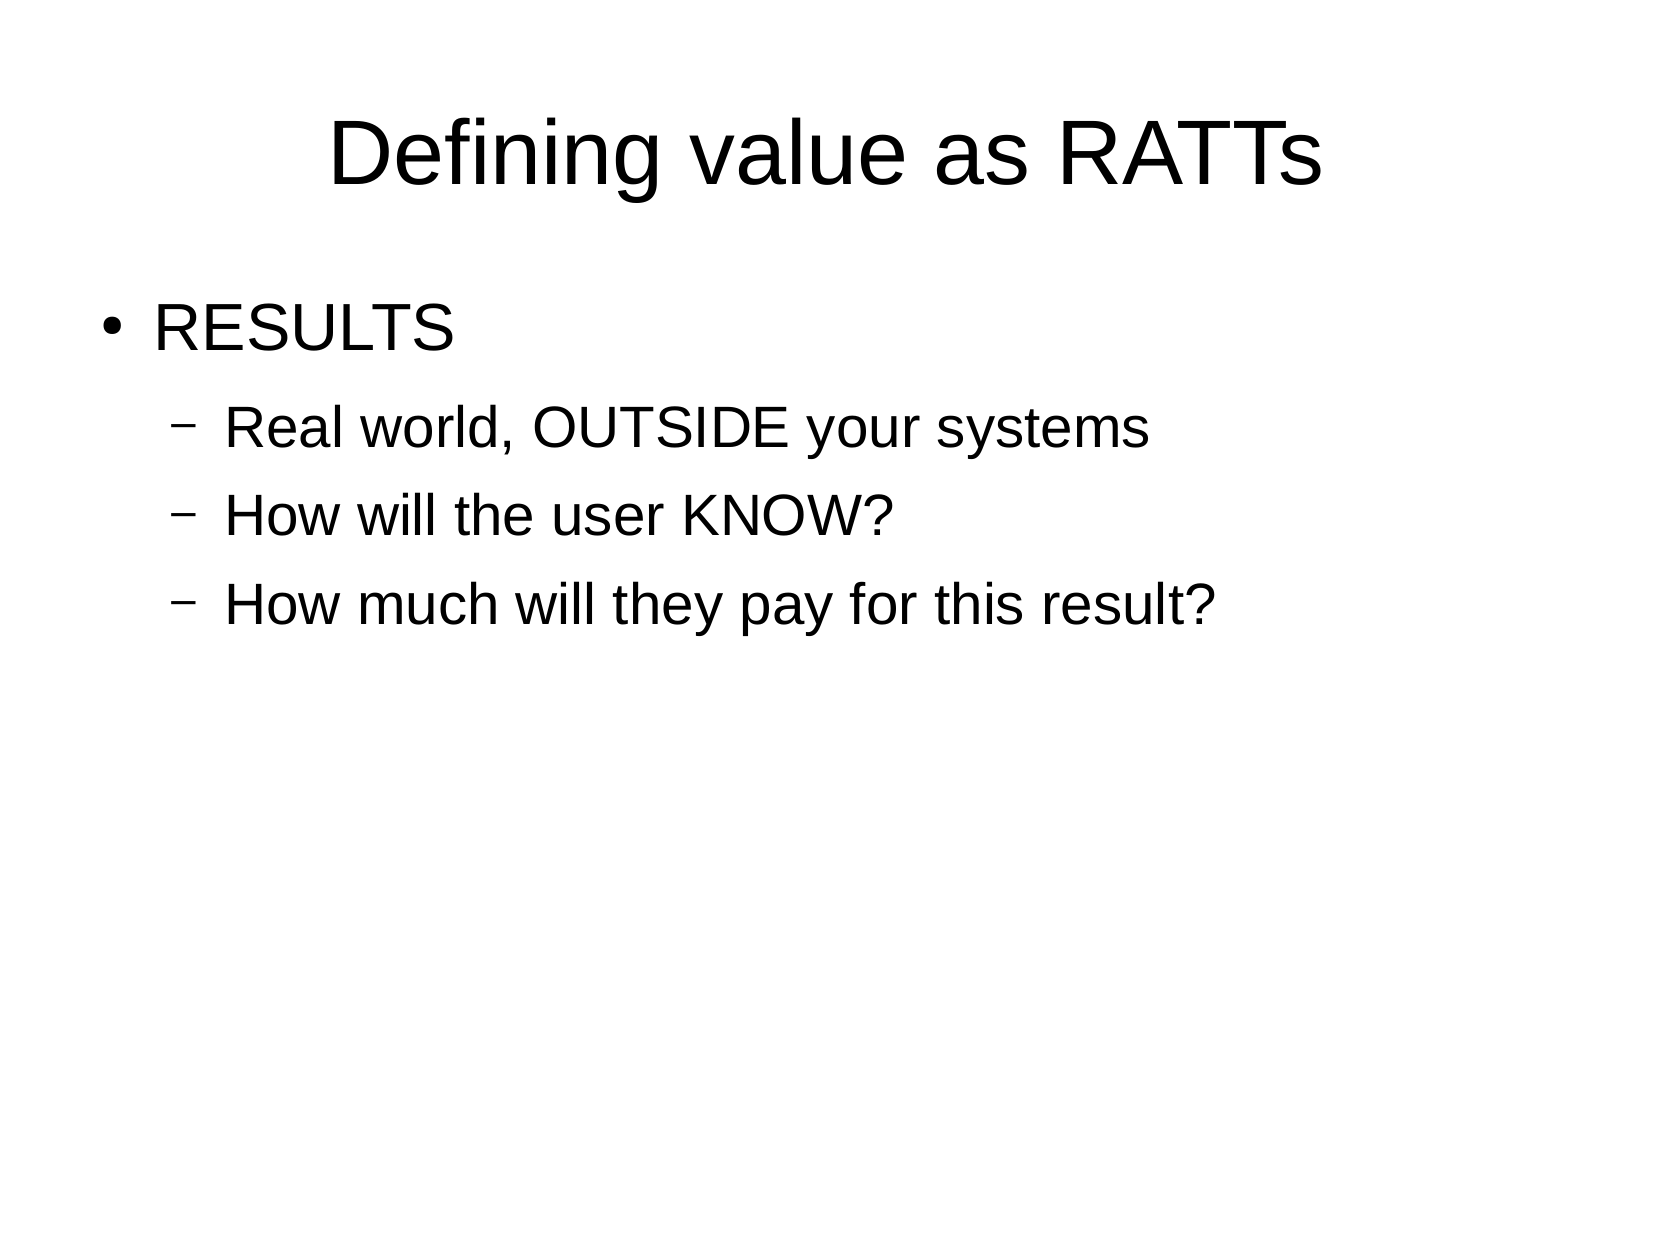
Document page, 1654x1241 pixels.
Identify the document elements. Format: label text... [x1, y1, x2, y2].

list RESULTS Real world, OUTSIDE your systems How will the user KNOW? How much will they pay for this result? [82, 290, 1571, 1010]
title Defining value as RATTs [82, 49, 1571, 257]
